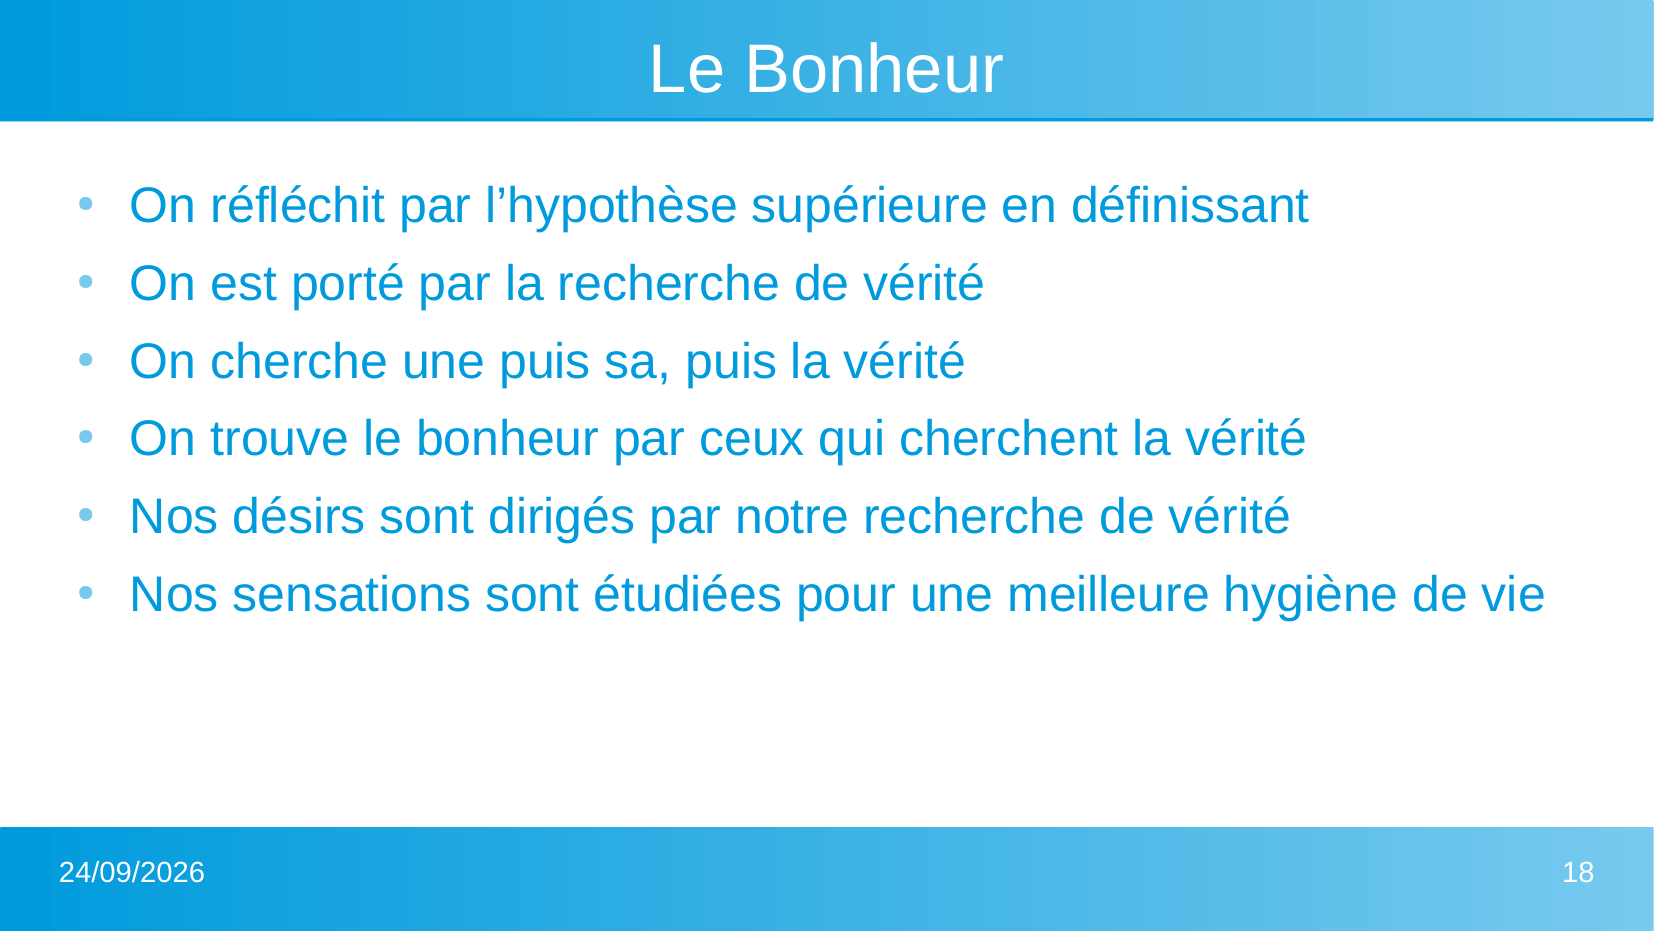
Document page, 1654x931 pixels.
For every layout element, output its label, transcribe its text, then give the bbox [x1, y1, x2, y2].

list On réfléchit par l’hypothèse supérieure en définissant On est porté par la recherche de vérité On cherche une puis sa, puis la vérité On trouve le bonheur par ceux qui cherchent la vérité Nos désirs sont dirigés par notre recherche de vérité Nos sensations sont étudiées pour une meilleure hygiène de vie [59, 177, 1595, 768]
title Le Bonheur [59, 29, 1595, 108]
